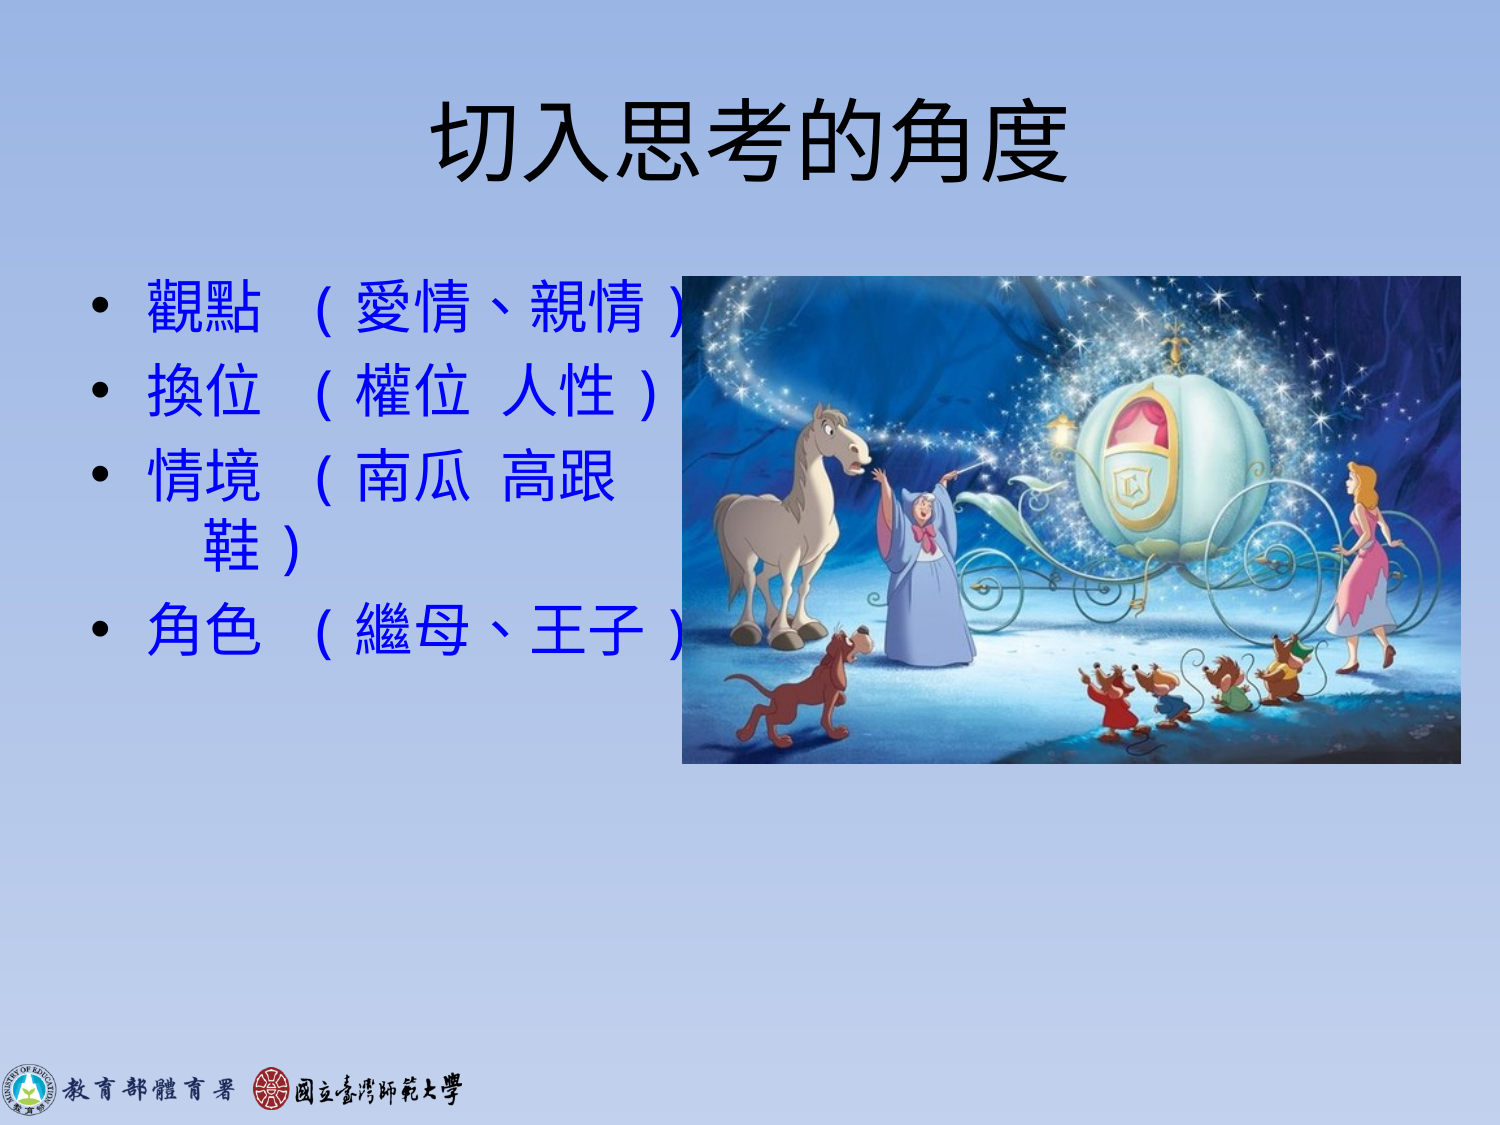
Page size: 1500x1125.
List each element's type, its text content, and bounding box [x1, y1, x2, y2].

list 觀點 (愛情、親情) 換位 (權位 人性) 情境 (南瓜 高跟鞋) 角色 (繼母、王子) [75, 262, 738, 1005]
picture [682, 276, 1461, 764]
title 切入思考的角度 [75, 45, 1426, 233]
